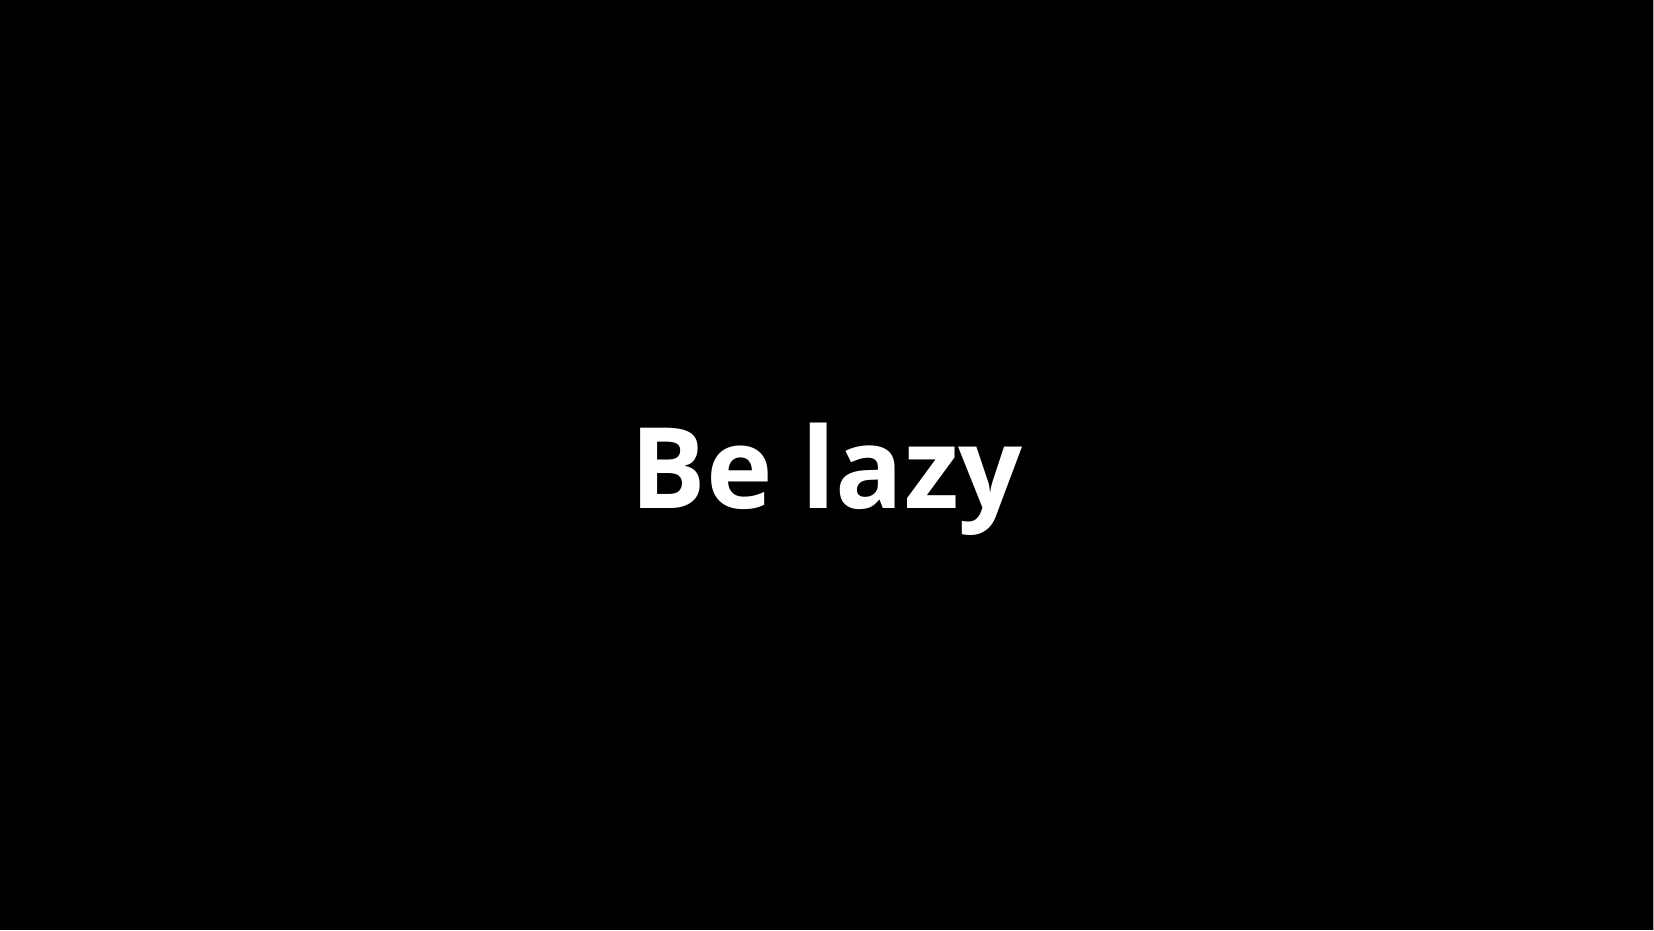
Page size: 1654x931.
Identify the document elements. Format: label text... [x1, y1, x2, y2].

title Be lazy [82, 323, 1571, 607]
